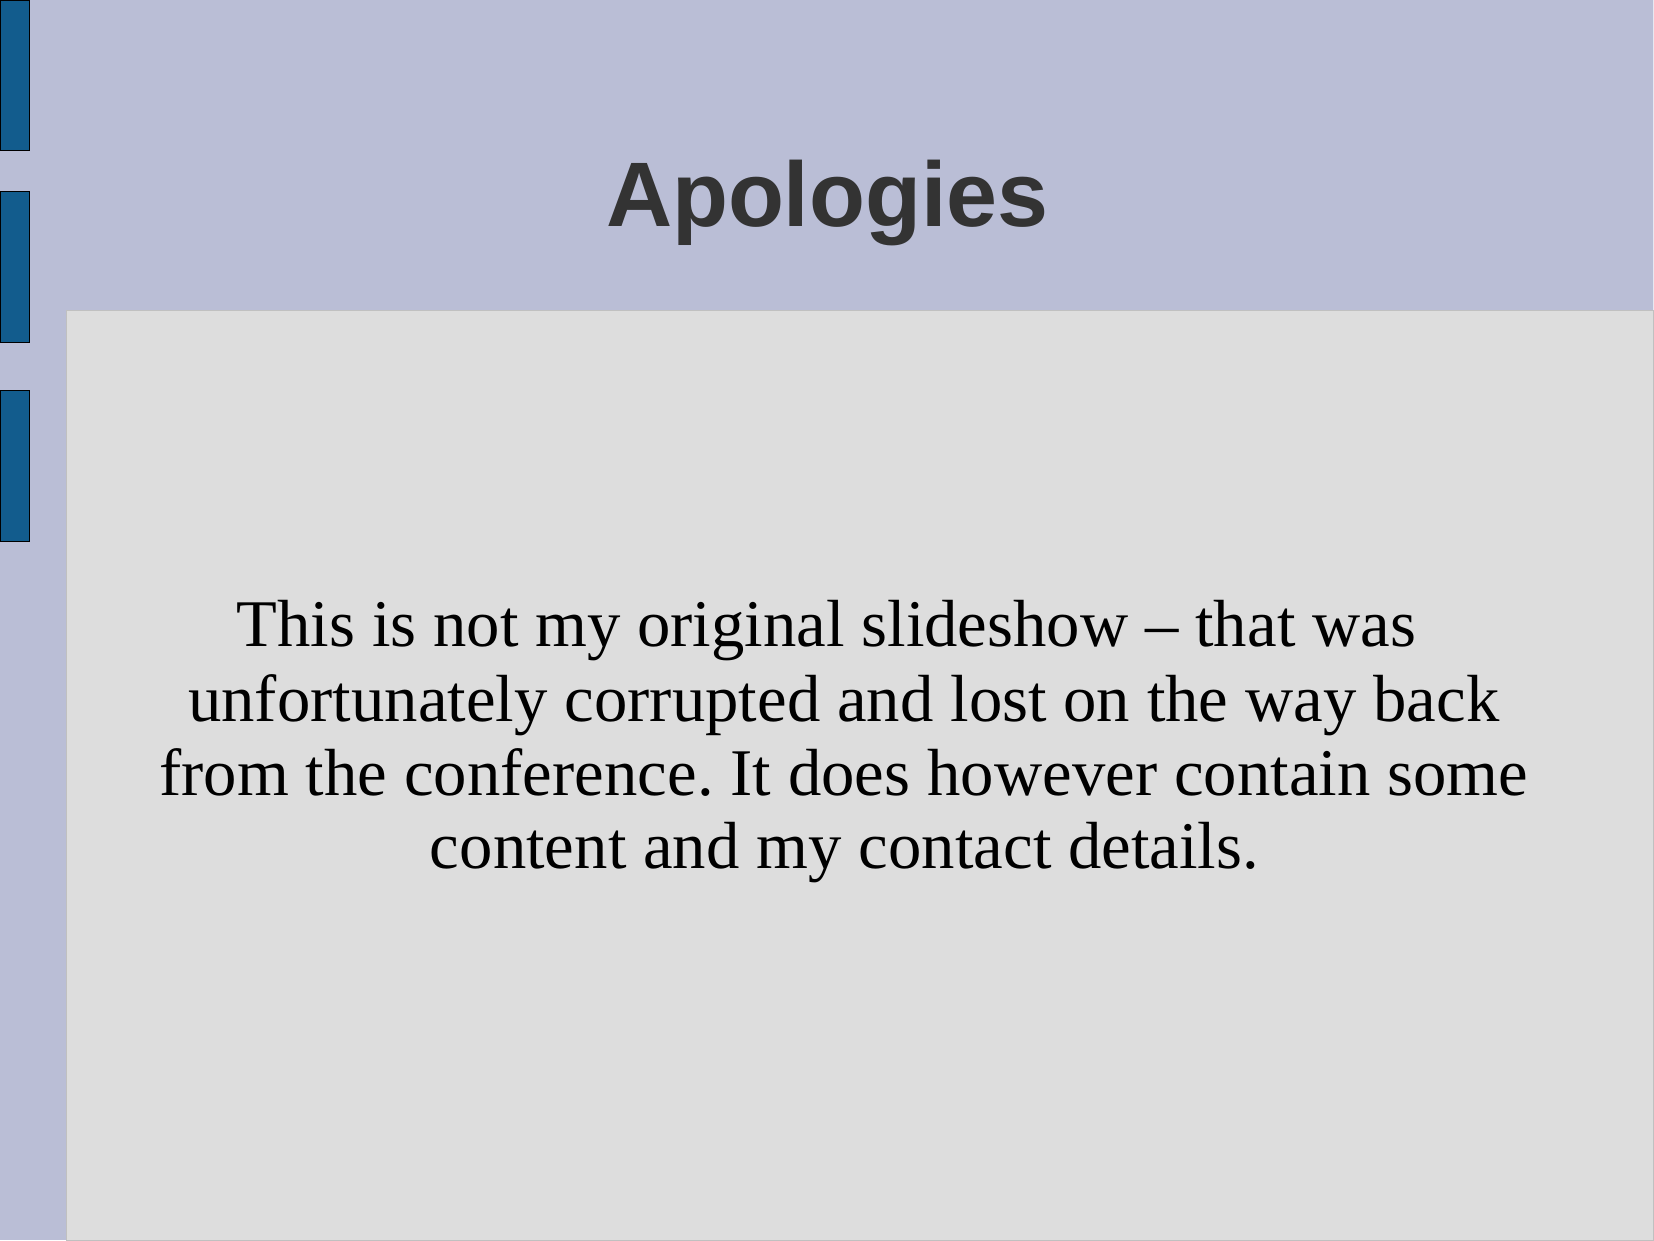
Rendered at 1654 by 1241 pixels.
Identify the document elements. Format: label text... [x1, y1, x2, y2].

title Apologies [121, 91, 1534, 299]
subtitle This is not my original slideshow – that was unfortunately corrupted and lost on the way back from the conference. It does however contain some content and my contact details. [121, 344, 1534, 1127]
